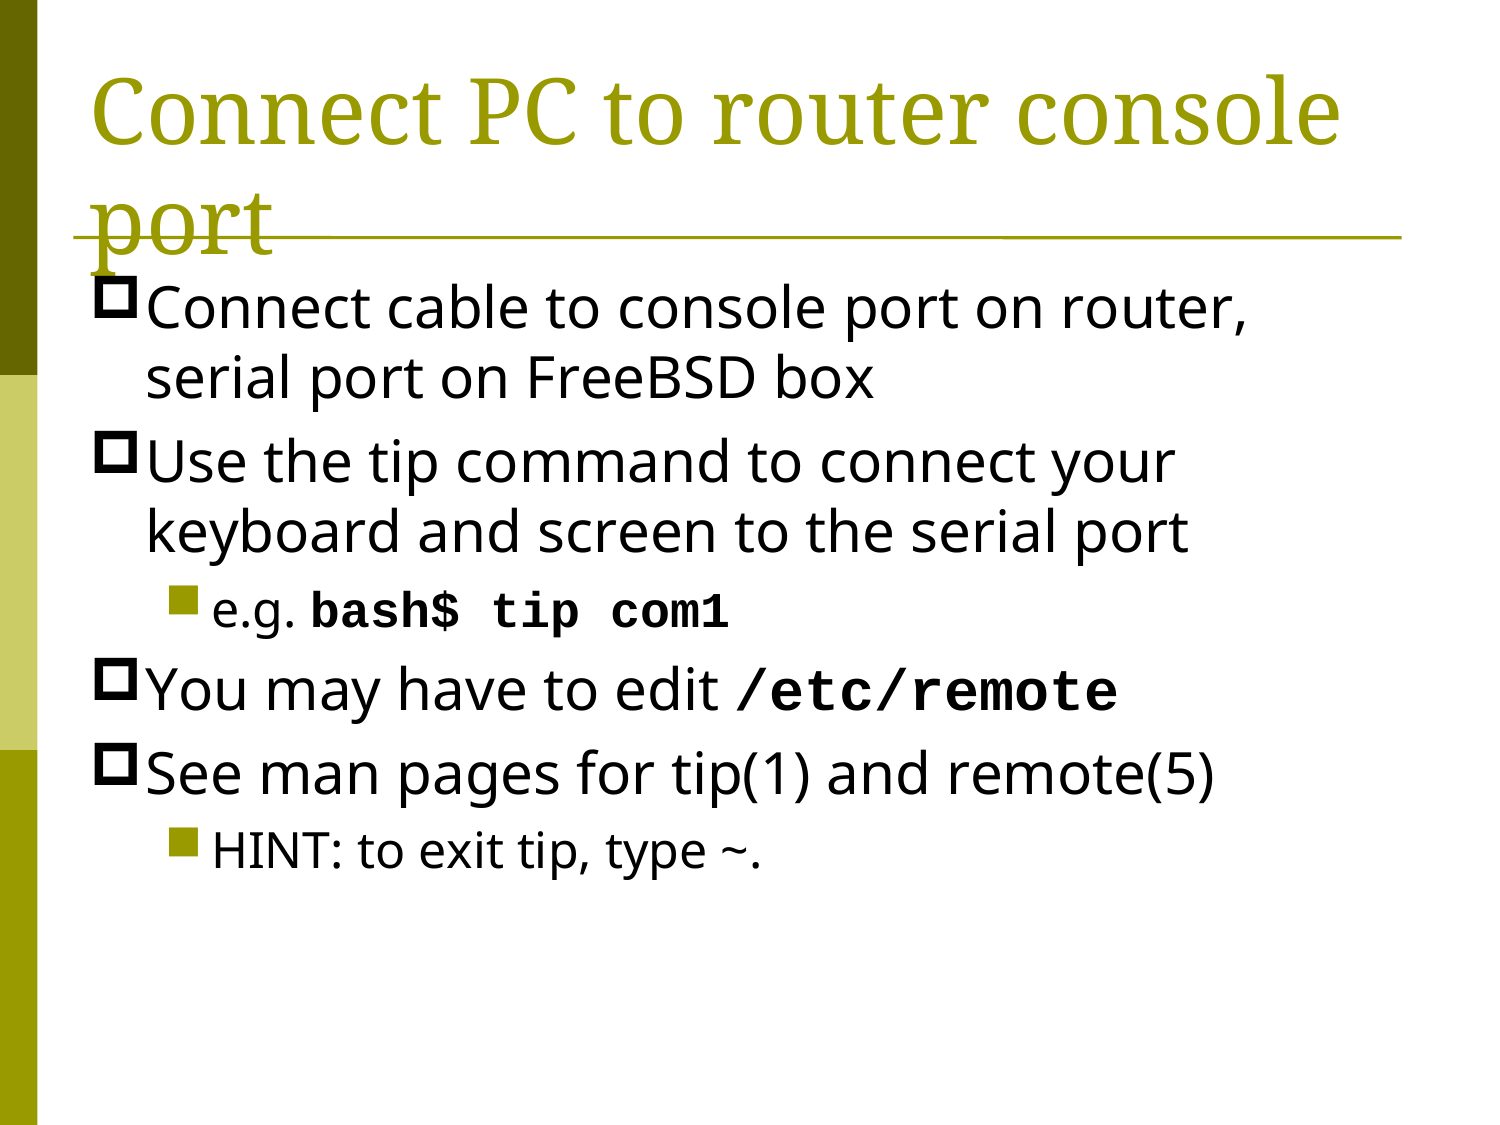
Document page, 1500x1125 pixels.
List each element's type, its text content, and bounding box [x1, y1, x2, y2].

text_box Connect PC to router console port [75, 45, 1426, 233]
text_box Connect cable to console port on router, serial port on FreeBSD box Use the tip command to connect your keyboard and screen to the serial port e.g. bash$ tip com1 You may have to edit /etc/remote See man pages for tip(1) and remote(5) HINT: to exit tip, type ~. [75, 262, 1426, 1006]
